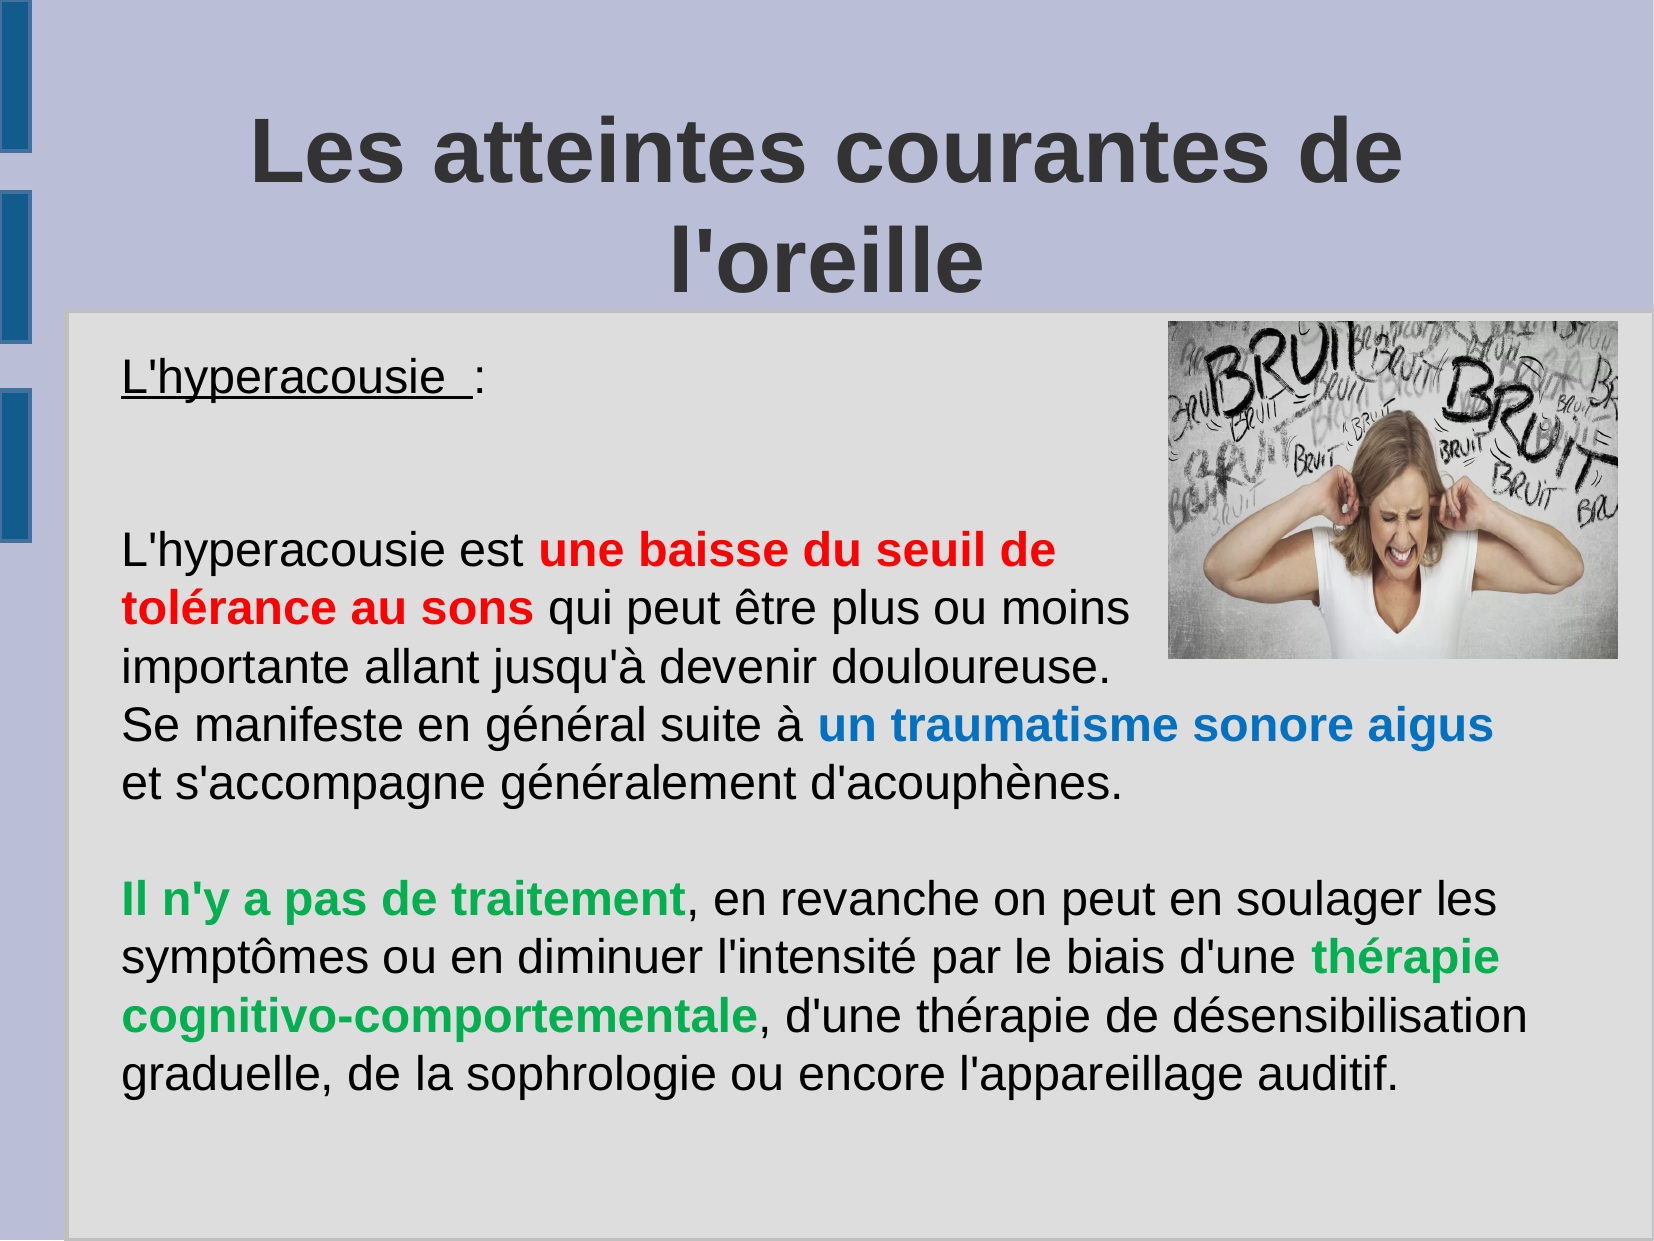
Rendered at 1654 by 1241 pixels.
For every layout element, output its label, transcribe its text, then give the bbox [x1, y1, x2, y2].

picture [1168, 321, 1618, 659]
title Les atteintes courantes de l'oreille [121, 91, 1534, 299]
list L'hyperacousie : L'hyperacousie est une baisse du seuil de tolérance au sons qui peut être plus ou moins importante allant jusqu'à devenir douloureuse. Se manifeste en général suite à un traumatisme sonore aigus et s'accompagne généralement d'acouphènes. Il n'y a pas de traitement, en revanche on peut en soulager les symptômes ou en diminuer l'intensité par le biais d'une thérapie cognitivo-comportementale, d'une thérapie de désensibilisation graduelle, de la sophrologie ou encore l'appareillage auditif. [121, 344, 1534, 1127]
